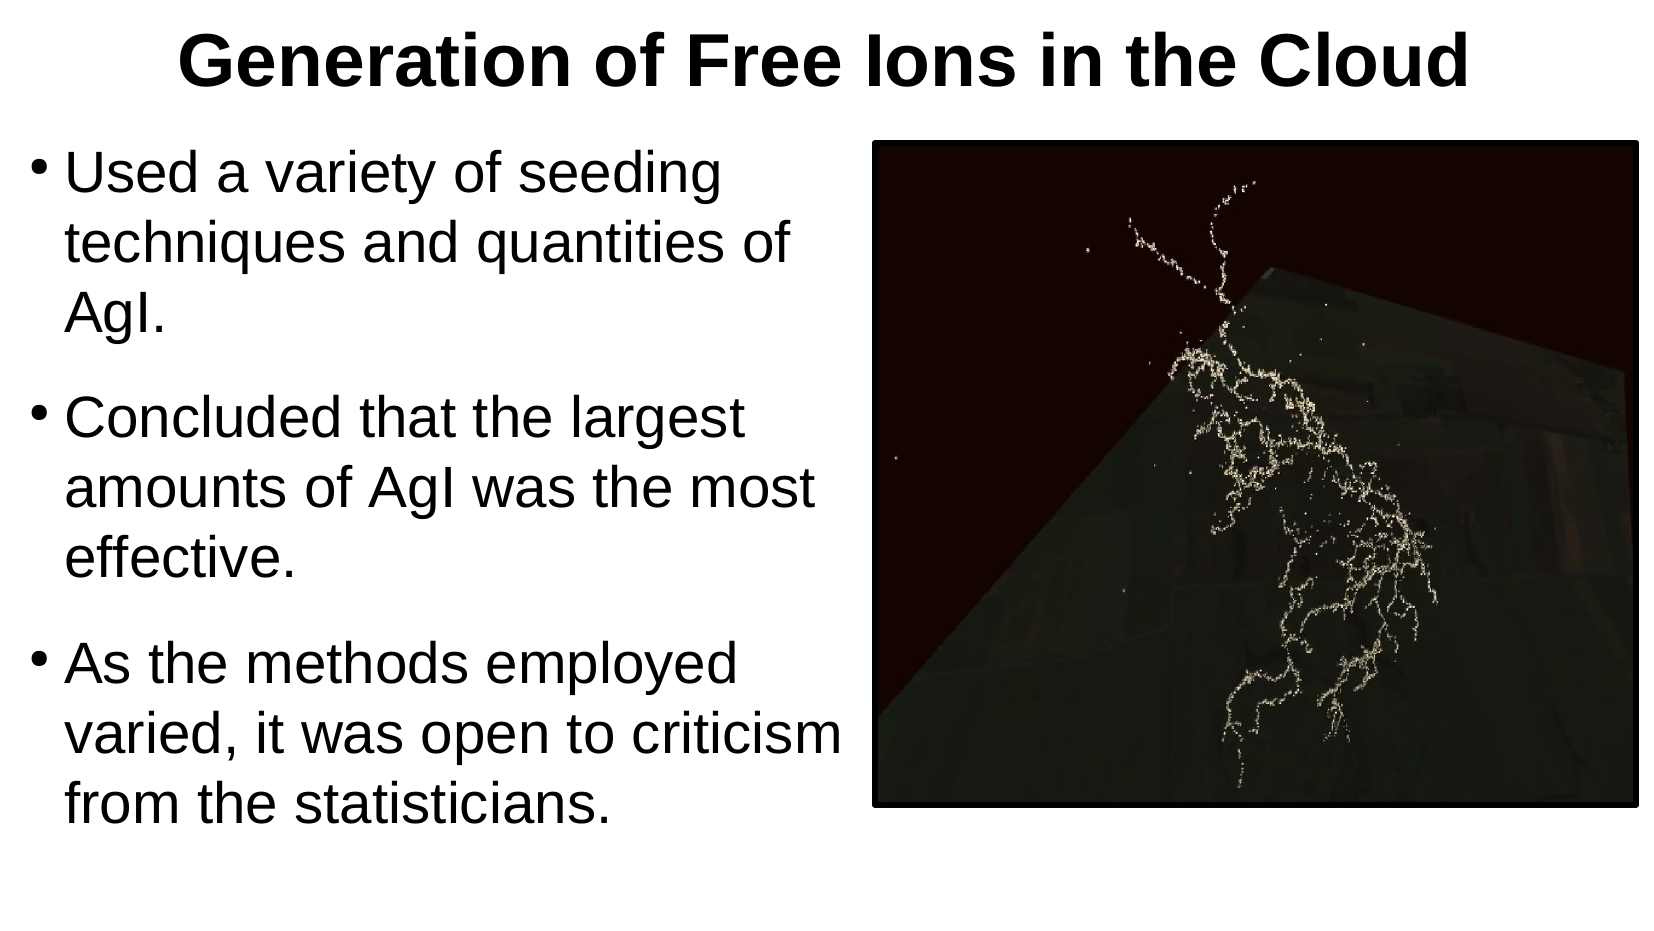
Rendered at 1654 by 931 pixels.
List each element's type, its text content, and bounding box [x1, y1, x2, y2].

title Generation of Free Ions in the Cloud [0, 5, 1654, 107]
text_box Used a variety of seeding techniques and quantities of AgI. Concluded that the largest amounts of AgI was the most effective. As the methods employed varied, it was open to criticism from the statisticians. [4, 126, 869, 844]
picture [877, 145, 1634, 802]
